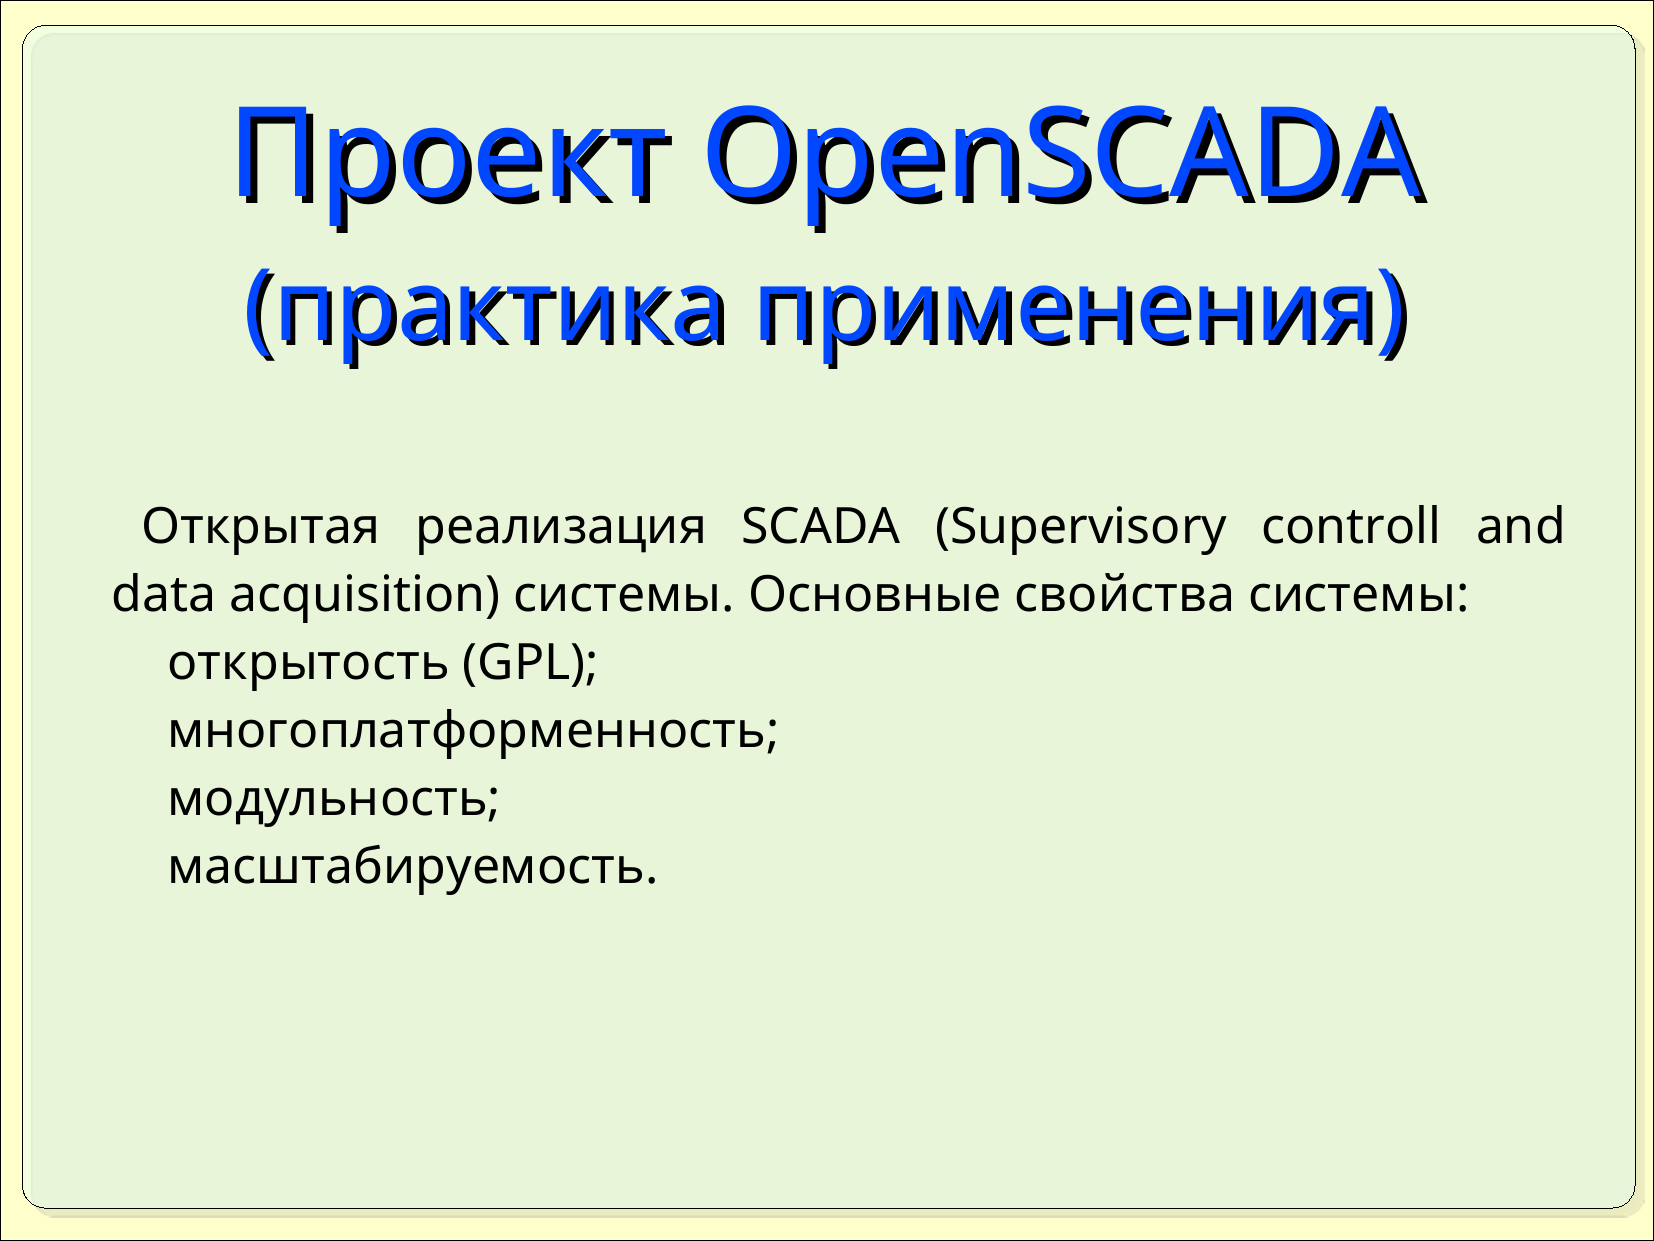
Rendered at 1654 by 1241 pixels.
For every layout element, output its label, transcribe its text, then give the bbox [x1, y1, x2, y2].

title Проект OpenSCADA (практика применения) [118, 59, 1531, 373]
text_box Открытая реализация SCADA (Supervisory controll and data acquisition) системы. Основные свойства системы: открытость (GPL); многоплатформенность; модульность; масштабируемость. [96, 489, 1583, 1033]
